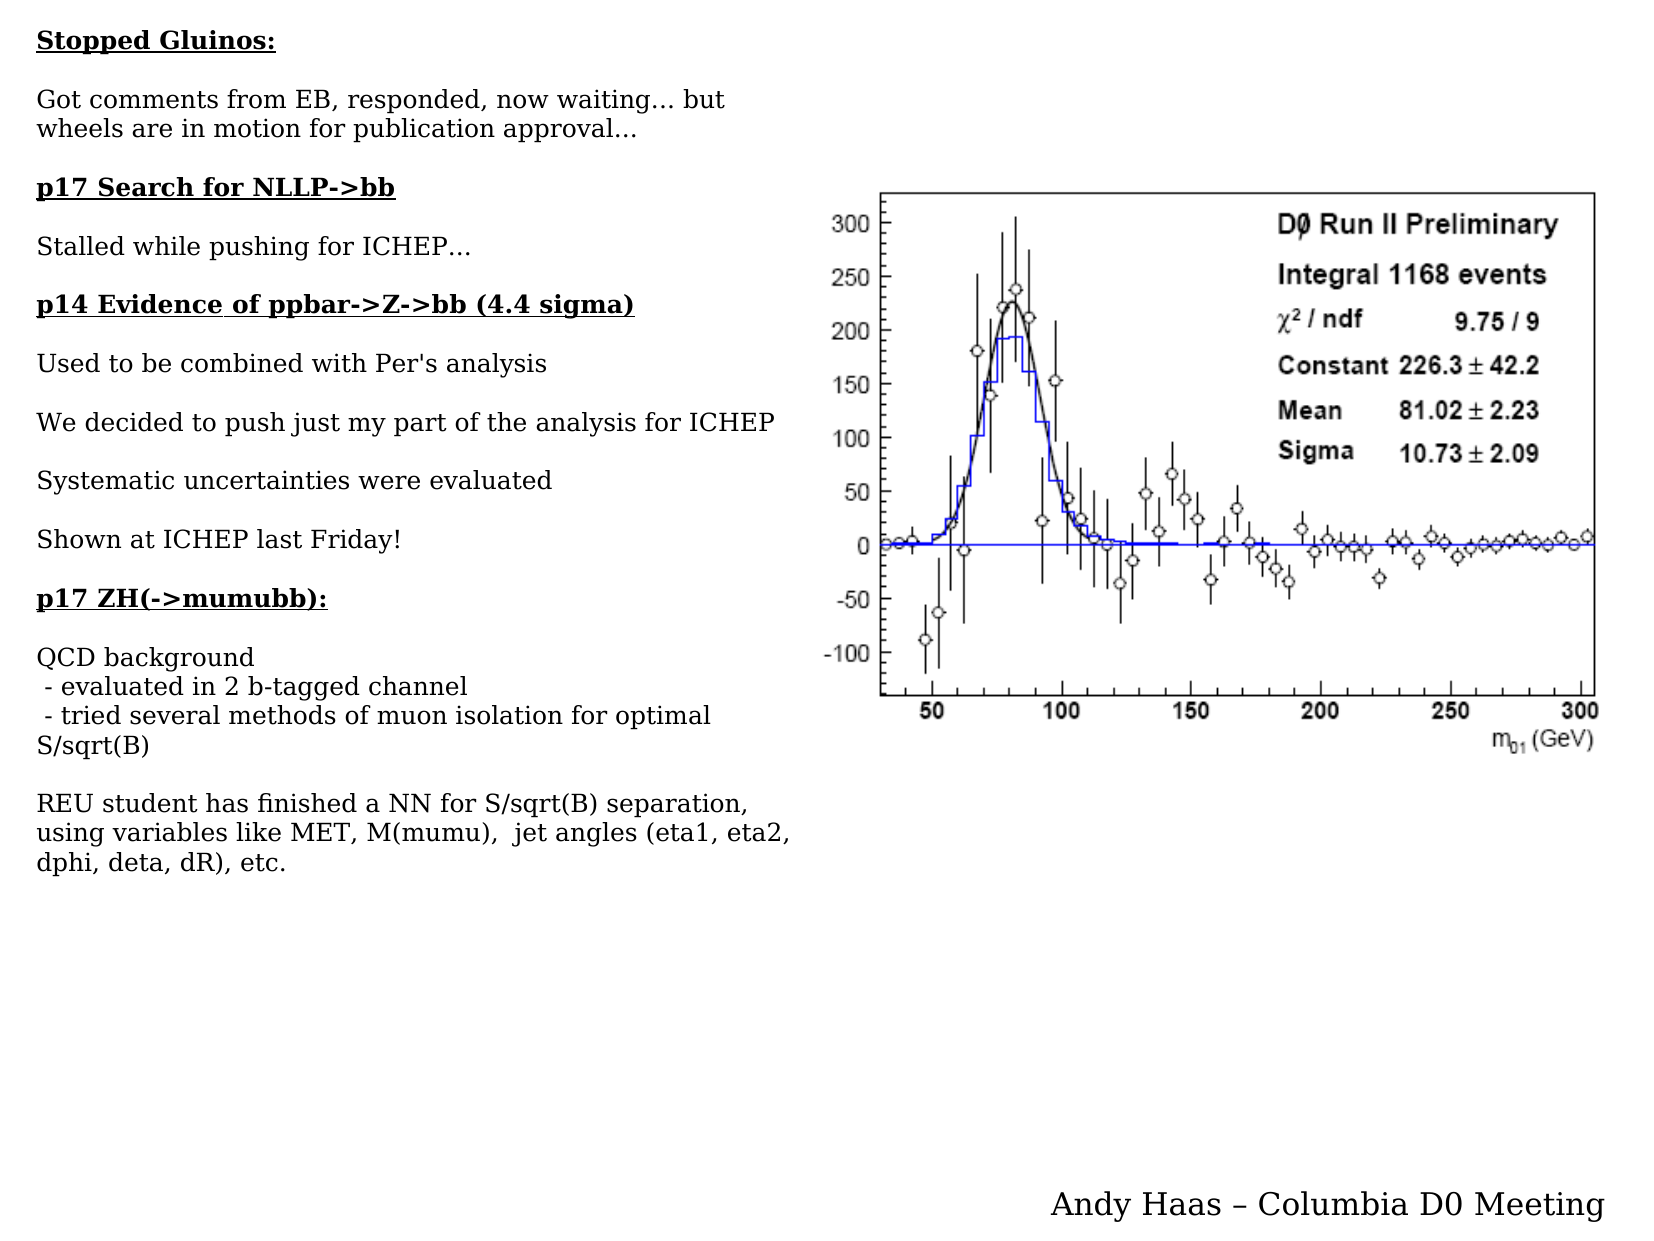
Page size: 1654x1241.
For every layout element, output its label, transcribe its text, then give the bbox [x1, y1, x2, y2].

picture [815, 158, 1624, 773]
text_box [38, 278, 775, 1093]
text_box Stopped Gluinos: Got comments from EB, responded, now waiting... but wheels are in motion for publication approval... p17 Search for NLLP->bb Stalled while pushing for ICHEP... p14 Evidence of ppbar->Z->bb (4.4 sigma) Used to be combined with Per's analysis We decided to push just my part of the analysis for ICHEP Systematic uncertainties were evaluated Shown at ICHEP last Friday! p17 ZH(->mumubb): QCD background - evaluated in 2 b-tagged channel - tried several methods of muon isolation for optimal S/sqrt(B) REU student has finished a NN for S/sqrt(B) separation, using variables like MET, M(mumu), jet angles (eta1, eta2, dphi, deta, dR), etc. [36, 25, 818, 1120]
